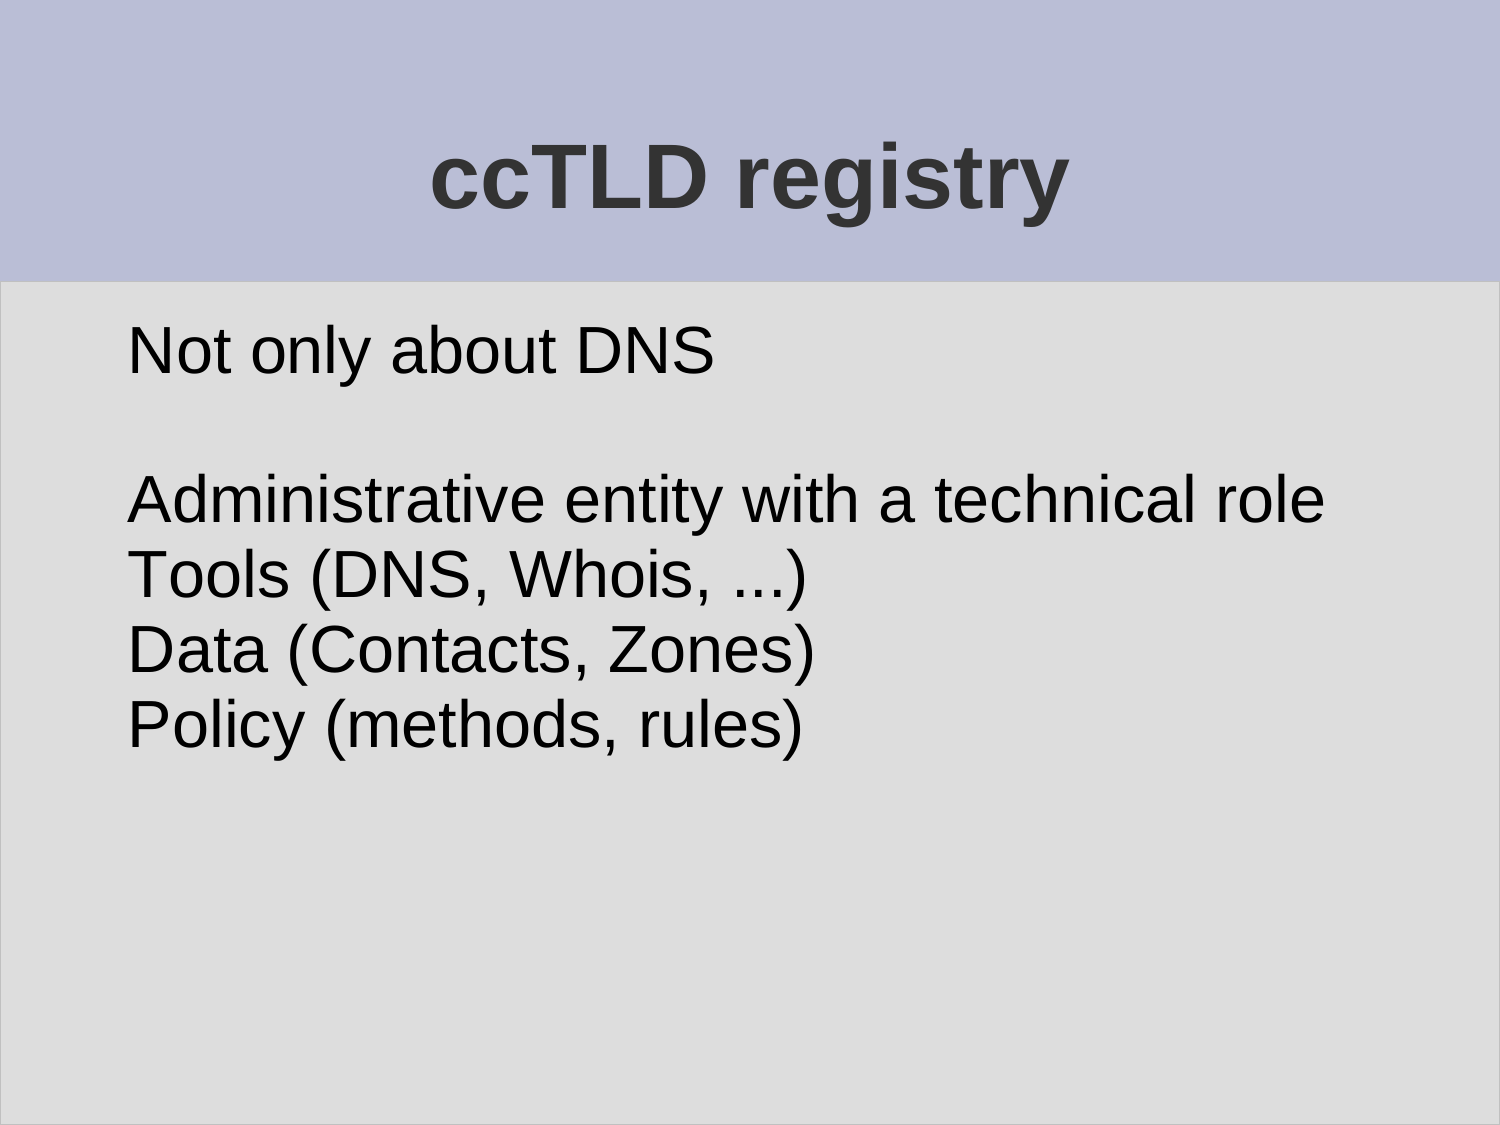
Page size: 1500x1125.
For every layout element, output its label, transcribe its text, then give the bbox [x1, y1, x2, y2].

list Not only about DNS Administrative entity with a technical role Tools (DNS, Whois, ...) Data (Contacts, Zones) Policy (methods, rules) [110, 312, 1392, 1007]
title ccTLD registry [110, 82, 1392, 271]
